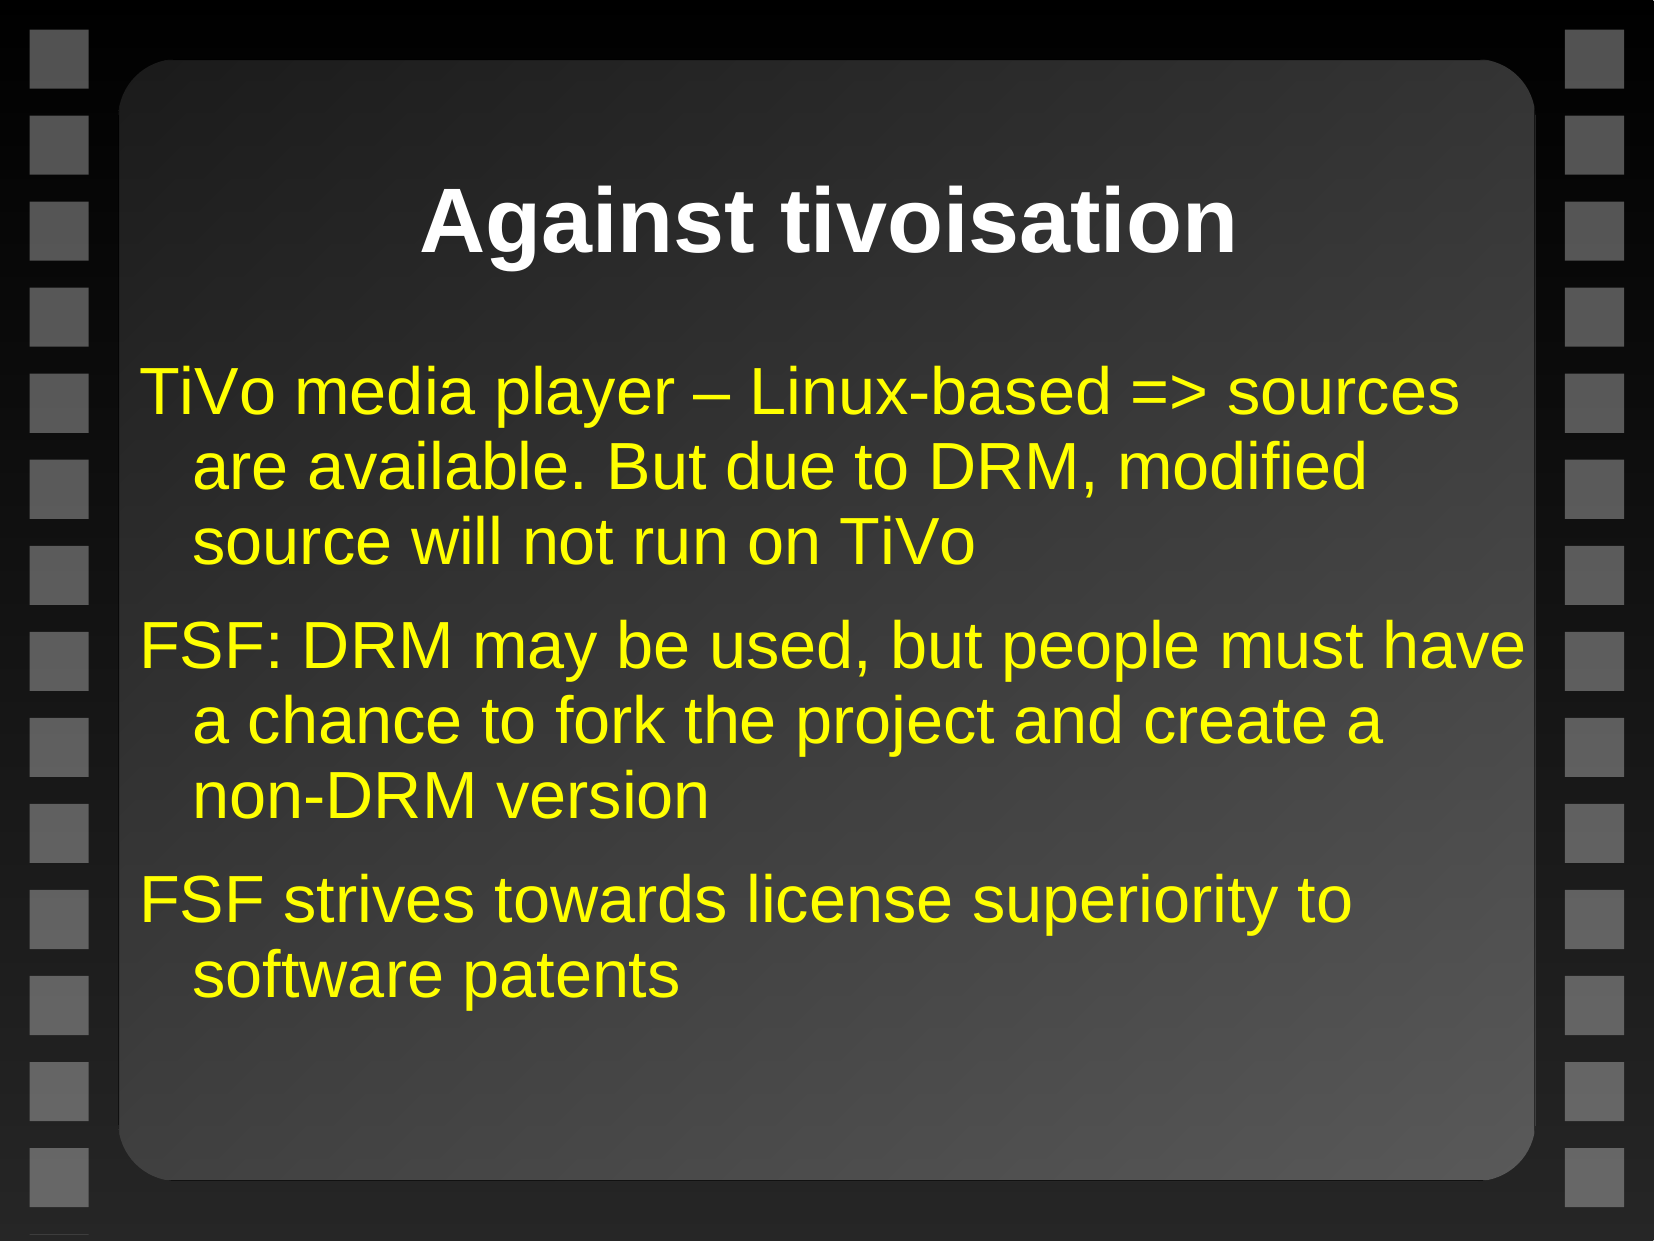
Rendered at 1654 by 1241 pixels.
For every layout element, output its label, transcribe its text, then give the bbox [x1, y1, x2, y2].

title Against tivoisation [123, 117, 1536, 325]
list TiVo media player – Linux-based => sources are available. But due to DRM, modified source will not run on TiVo FSF: DRM may be used, but people must have a chance to fork the project and create a non-DRM version FSF strives towards license superiority to software patents [121, 354, 1534, 1127]
